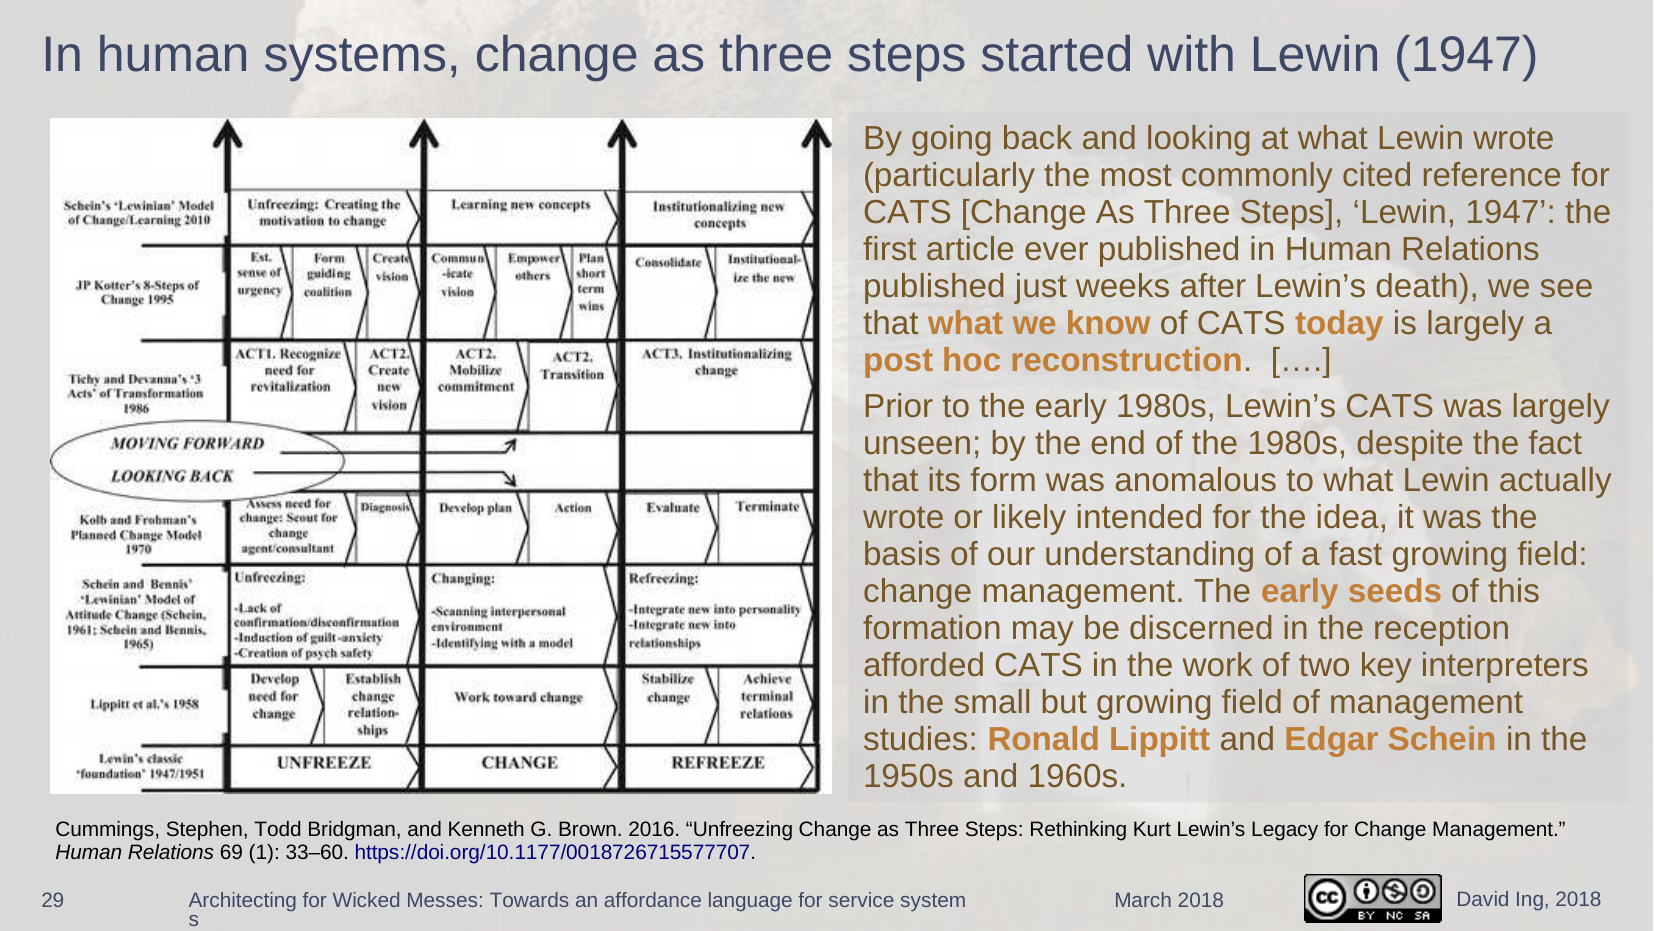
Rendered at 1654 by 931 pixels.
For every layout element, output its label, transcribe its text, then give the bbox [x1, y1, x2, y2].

text_box Solving for the optimal Problem solution involves analysis, research employing quantitative methods seeking optimal outcomes. Unfortunately, as conditions change, problems frequently do not remain solved or resolved but reappear, and usually in more complex forms. Furthermore, every solution and resolution generates new problems, ones that tend to be more complex than the ones solved or resolved. [0, 0, 1653, 931]
text_box By going back and looking at what Lewin wrote (particularly the most commonly cited reference for CATS [Change As Three Steps], ‘Lewin, 1947’: the first article ever published in Human Relations published just weeks after Lewin’s death), we see that what we know of CATS today is largely a post hoc reconstruction. [….] Prior to the early 1980s, Lewin’s CATS was largely unseen; by the end of the 1980s, despite the fact that its form was anomalous to what Lewin actually wrote or likely intended for the idea, it was the basis of our understanding of a fast growing field: change management. The early seeds of this formation may be discerned in the reception afforded CATS in the work of two key interpreters in the small but growing field of management studies: Ronald Lippitt and Edgar Schein in the 1950s and 1960s. [848, 112, 1629, 803]
title In human systems, change as three steps started with Lewin (1947) [41, 30, 1613, 126]
text_box Cummings, Stephen, Todd Bridgman, and Kenneth G. Brown. 2016. “Unfreezing Change as Three Steps: Rethinking Kurt Lewin’s Legacy for Change Management.” Human Relations 69 (1): 33–60. https://doi.org/10.1177/0018726715577707. [40, 809, 1605, 872]
picture [50, 118, 832, 794]
picture [1304, 874, 1442, 923]
